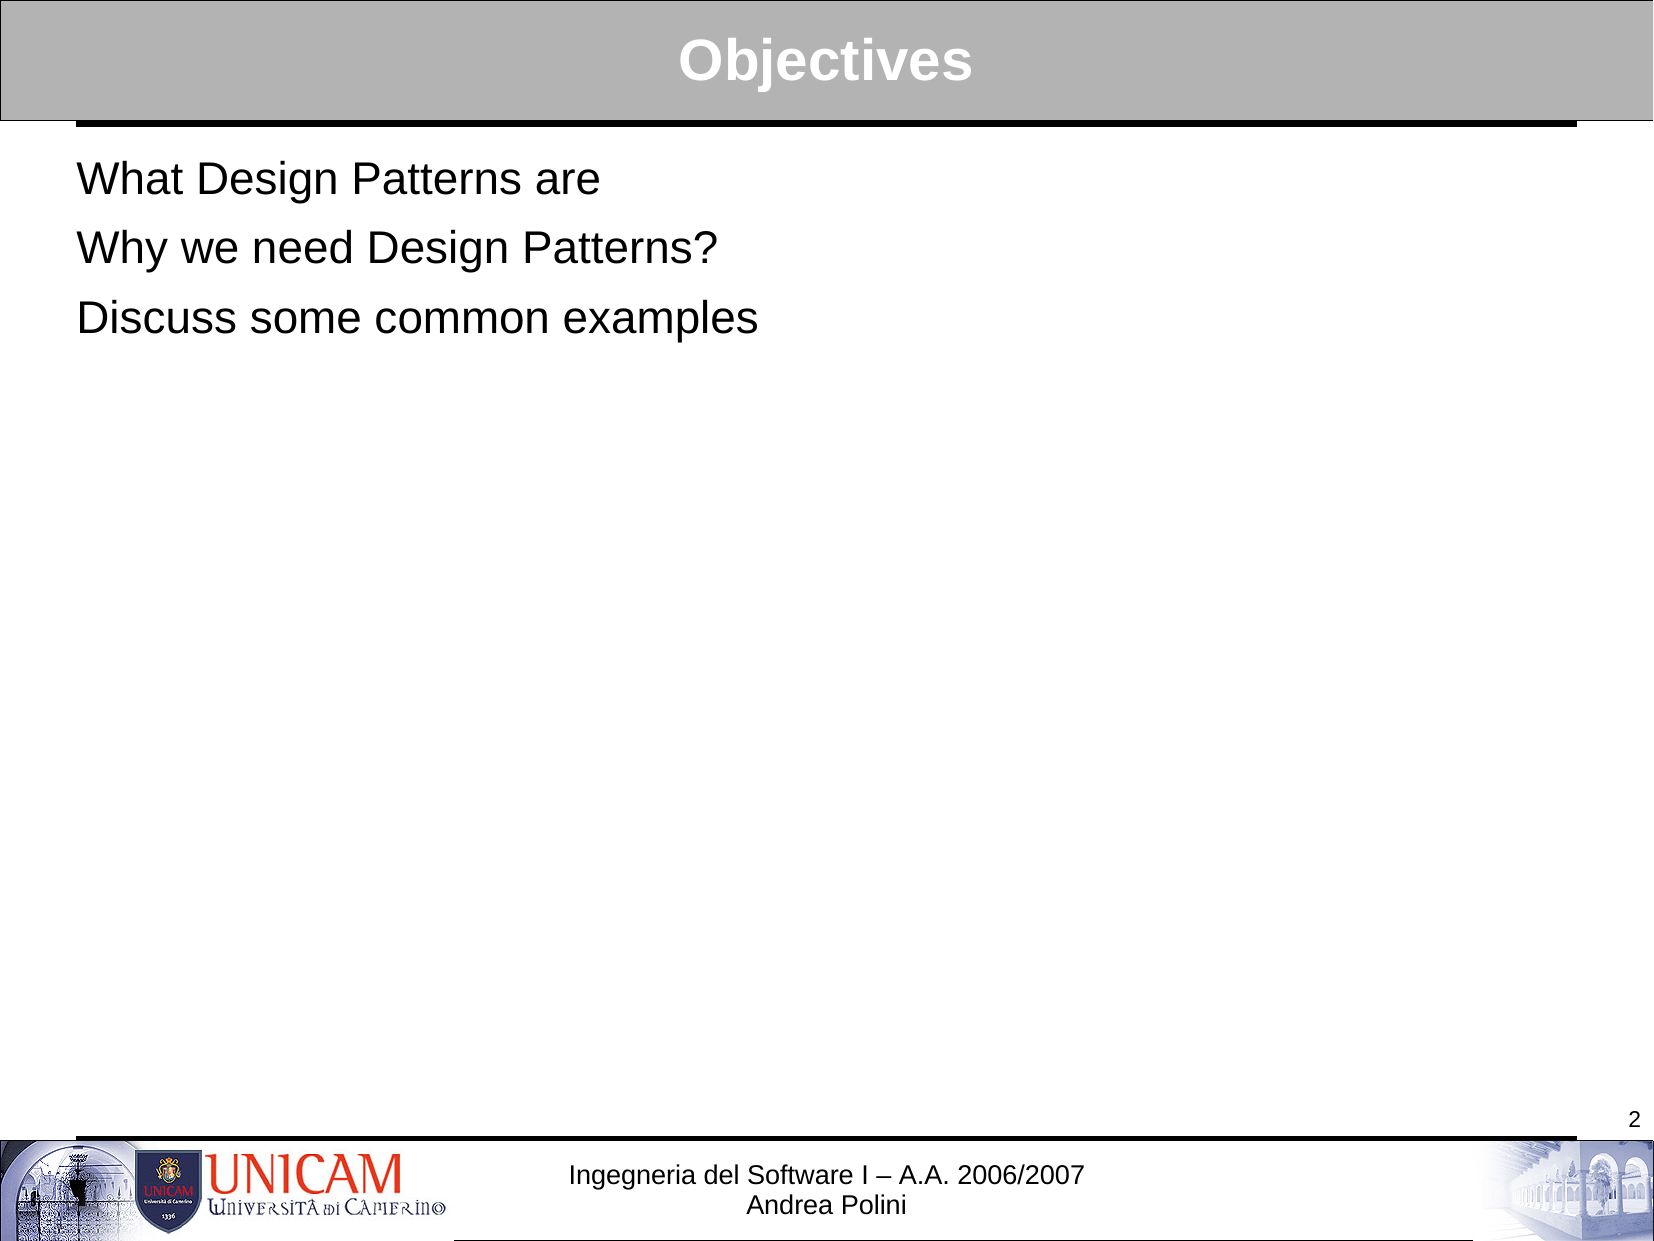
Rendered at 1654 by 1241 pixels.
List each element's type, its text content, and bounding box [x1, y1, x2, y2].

picture [1473, 1141, 1654, 1241]
title Objectives [0, 0, 1653, 121]
picture [0, 1141, 454, 1241]
list What Design Patterns are Why we need Design Patterns? Discuss some common examples [76, 152, 1577, 671]
